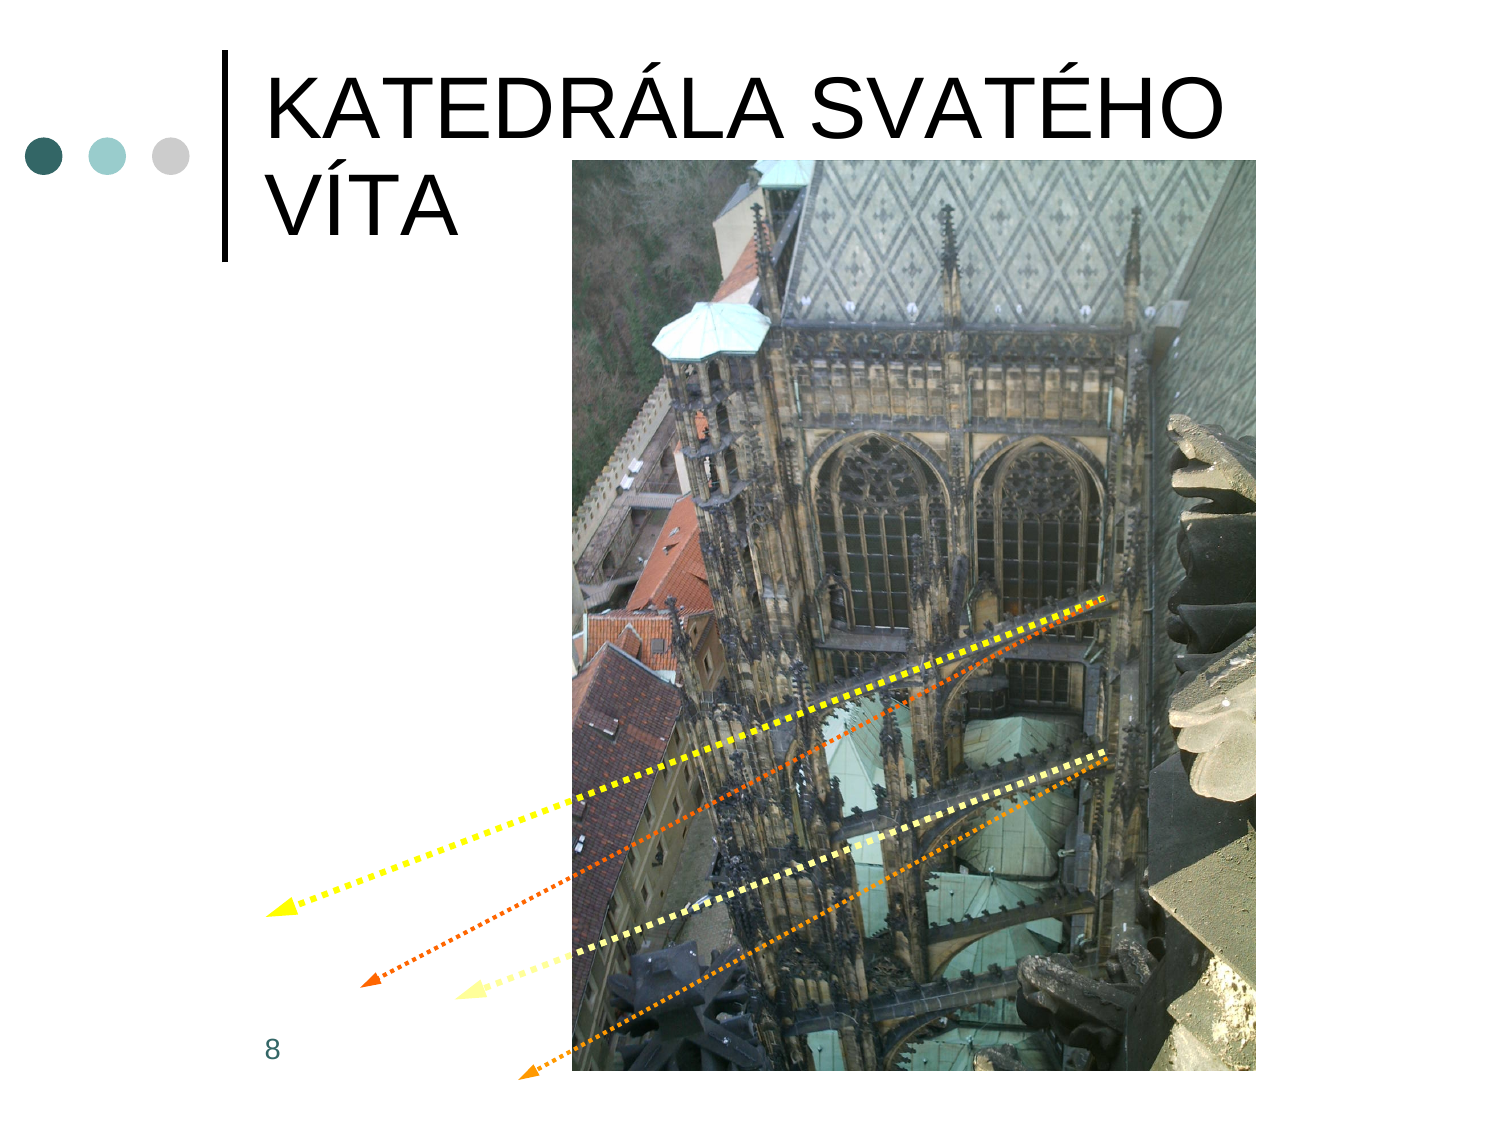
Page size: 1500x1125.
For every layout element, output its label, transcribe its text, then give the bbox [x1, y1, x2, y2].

picture [572, 160, 1256, 1071]
title KATEDRÁLA SVATÉHO VÍTA [249, 31, 1401, 282]
